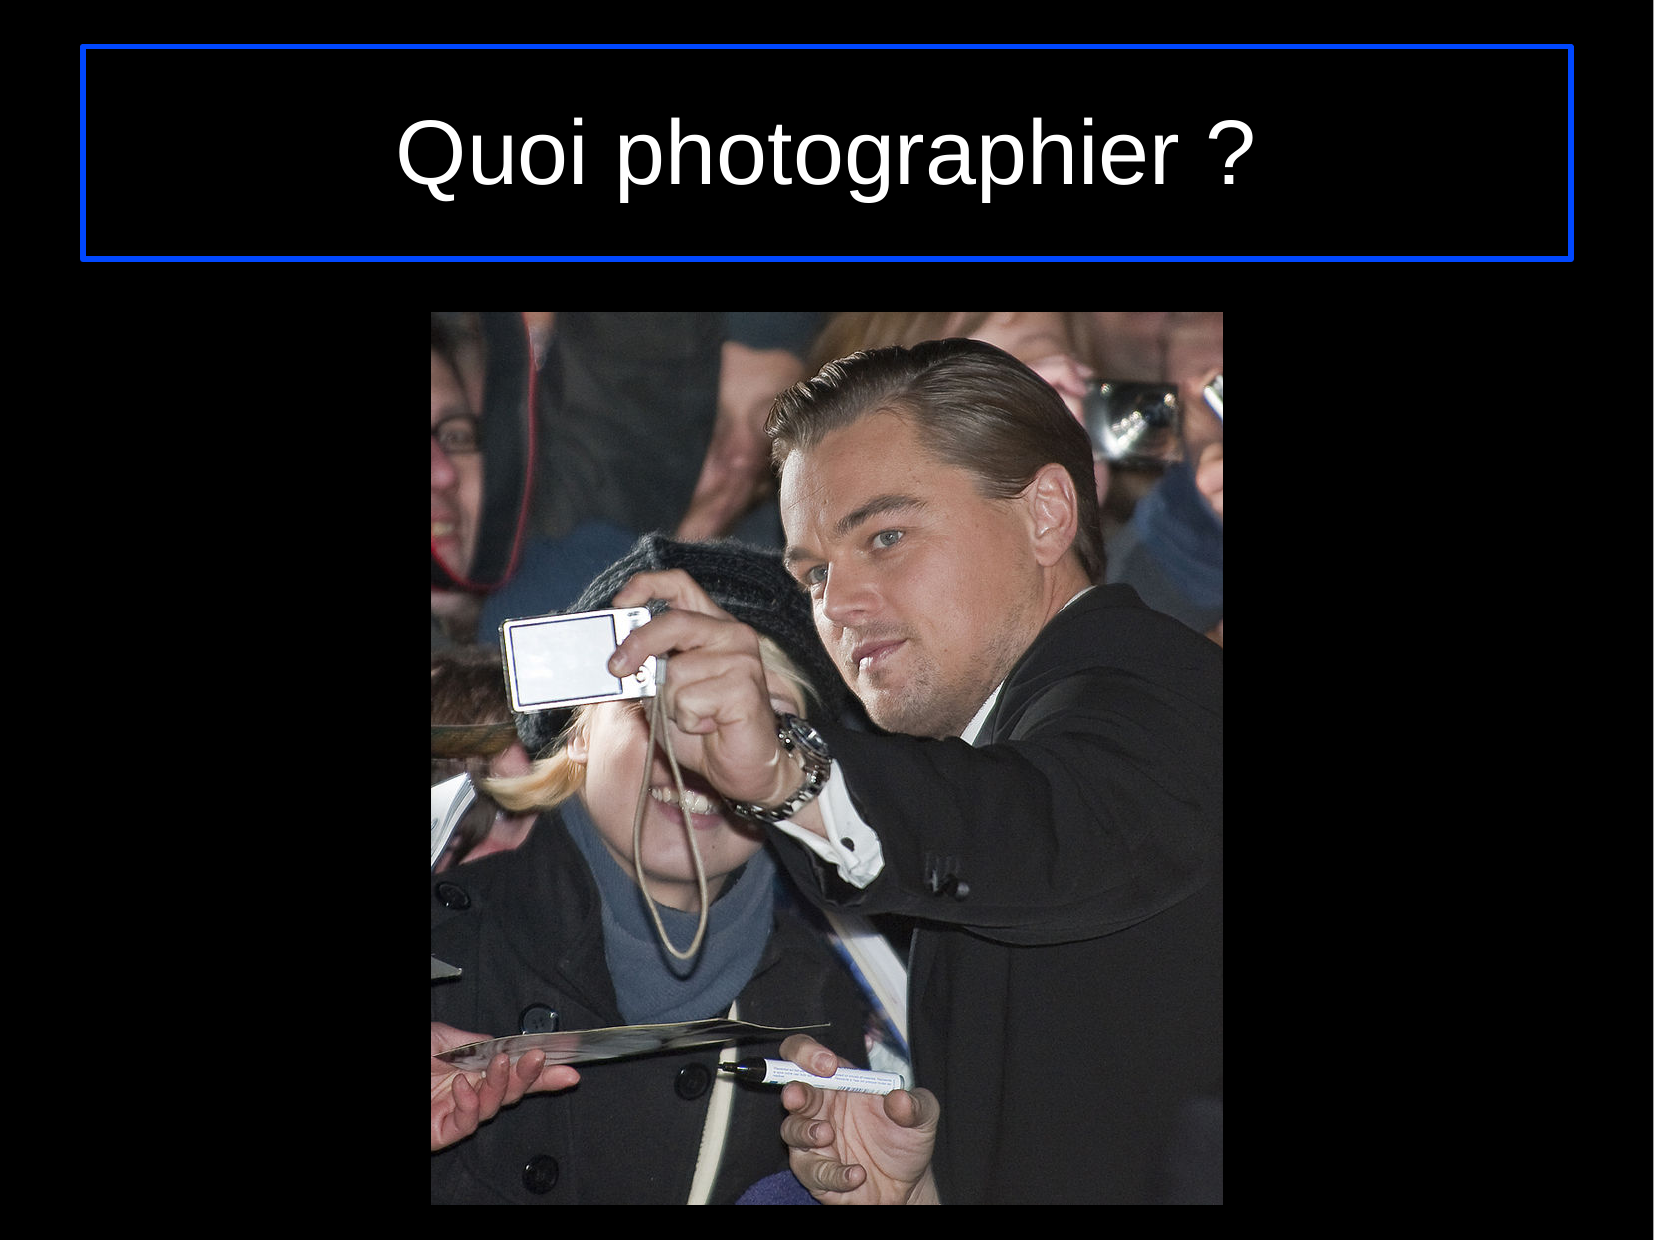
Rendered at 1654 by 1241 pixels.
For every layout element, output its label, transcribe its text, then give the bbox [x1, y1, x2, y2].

title Quoi photographier ? [82, 46, 1571, 260]
picture [431, 312, 1223, 1205]
